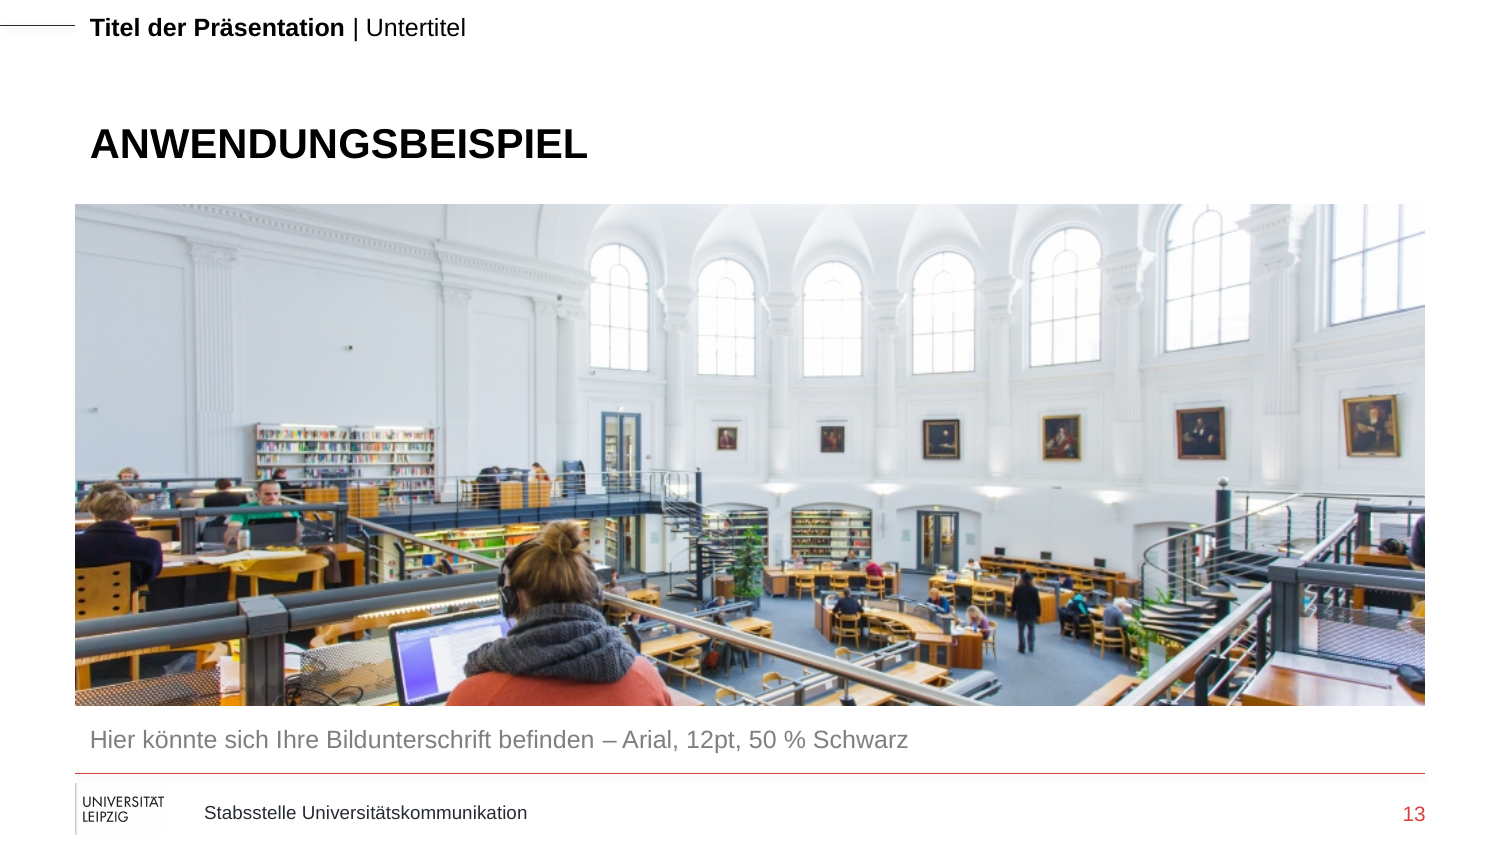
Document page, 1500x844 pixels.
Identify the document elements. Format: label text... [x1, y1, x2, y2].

list Hier könnte sich Ihre Bildunterschrift befinden – Arial, 12pt, 50 % Schwarz [75, 716, 1425, 771]
picture [75, 204, 1425, 706]
title Anwendungsbeispiel [75, 50, 1425, 175]
picture [75, 782, 165, 836]
slide_number <number> [1303, 800, 1426, 834]
